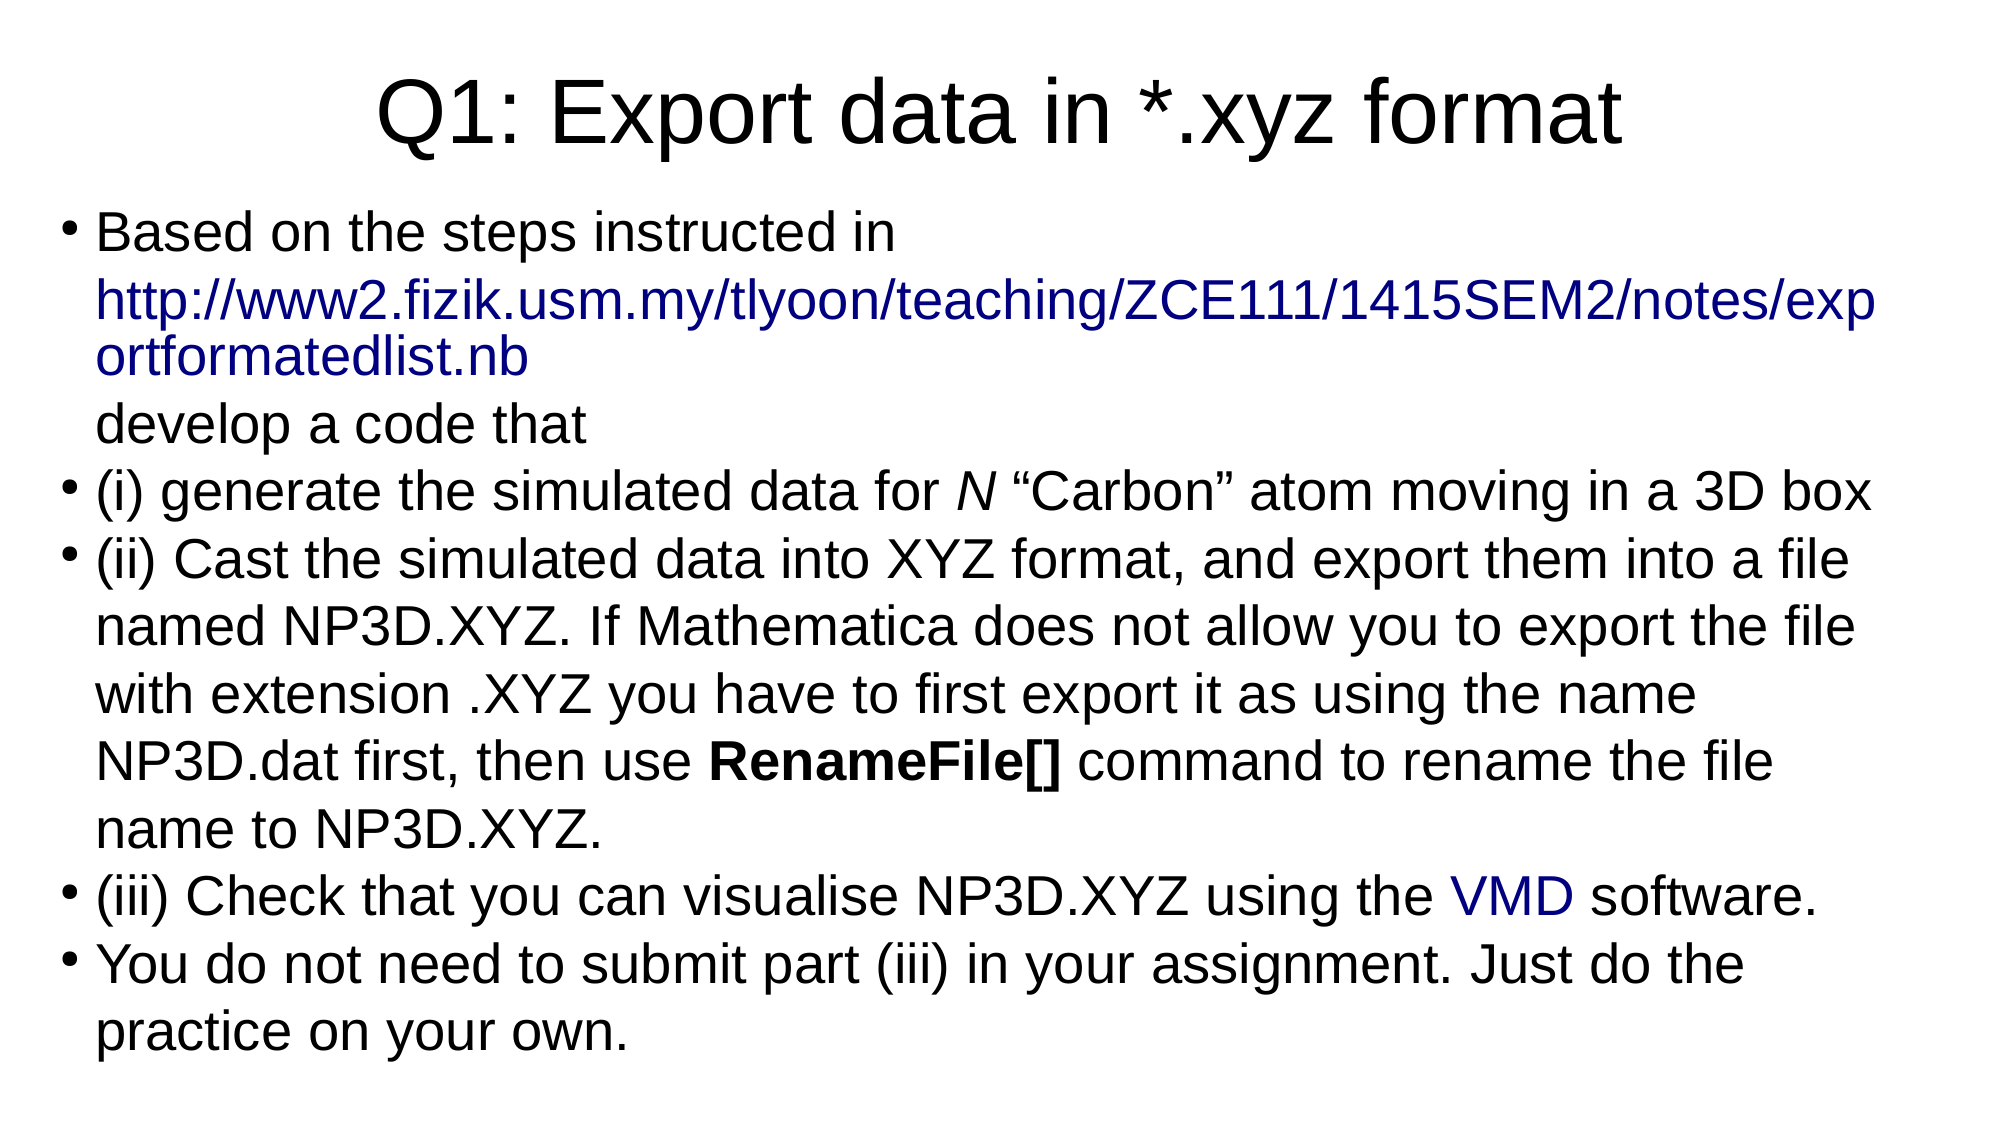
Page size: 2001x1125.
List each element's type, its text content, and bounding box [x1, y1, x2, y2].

text_box Q1: Export data in *.xyz format [99, 44, 1900, 188]
text_box Based on the steps instructed in http://www2.fizik.usm.my/tlyoon/teaching/ZCE111/1415SEM2/notes/exportformatedlist.nbdevelop a code that (i) generate the simulated data for N “Carbon” atom moving in a 3D box (ii) Cast the simulated data into XYZ format, and export them into a file named NP3D.XYZ. If Mathematica does not allow you to export the file with extension .XYZ you have to first export it as using the name NP3D.dat first, then use RenameFile[] command to rename the file name to NP3D.XYZ. (iii) Check that you can visualise NP3D.XYZ using the VMD software. You do not need to submit part (iii) in your assignment. Just do the practice on your own. [45, 188, 1900, 975]
